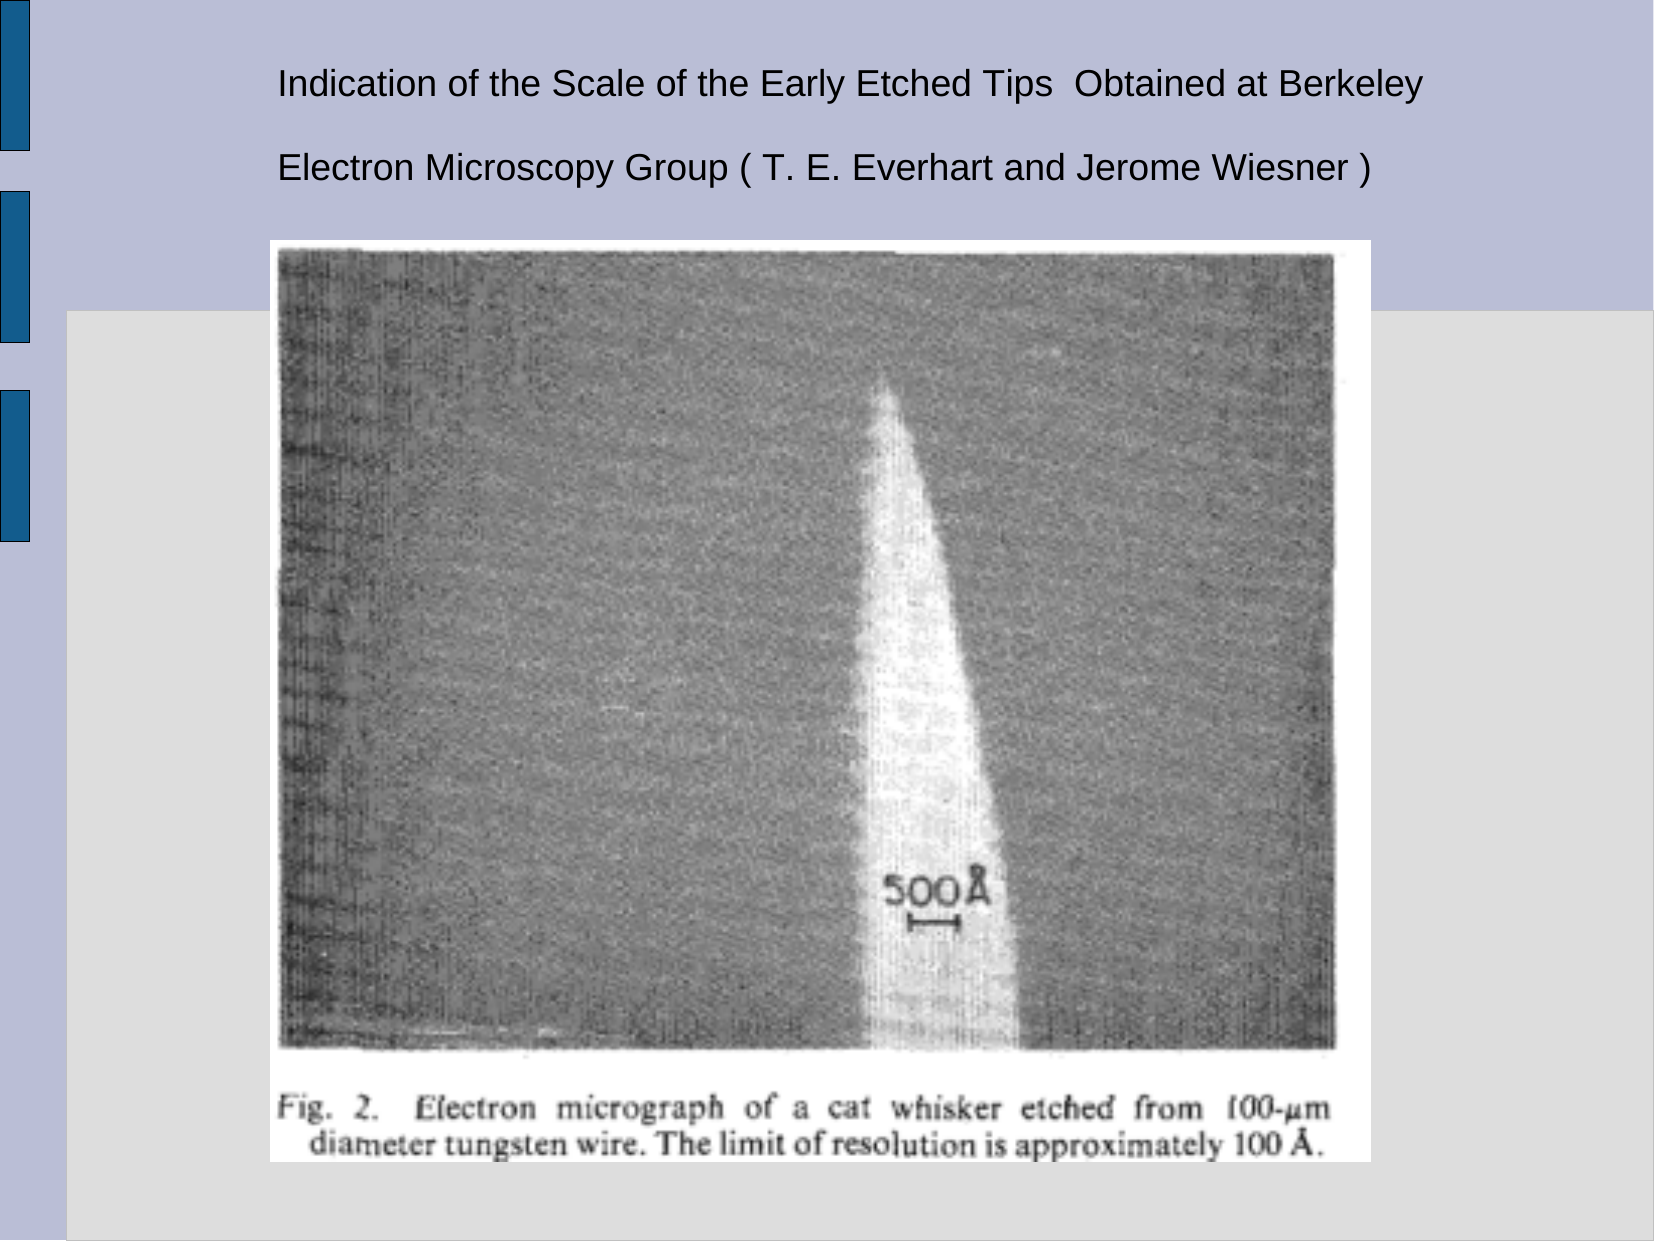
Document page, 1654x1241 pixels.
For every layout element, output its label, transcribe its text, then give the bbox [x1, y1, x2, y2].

picture [270, 240, 1371, 1162]
text_box Indication of the Scale of the Early Etched Tips Obtained at Berkeley Electron Microscopy Group ( T. E. Everhart and Jerome Wiesner ) [262, 55, 1439, 197]
